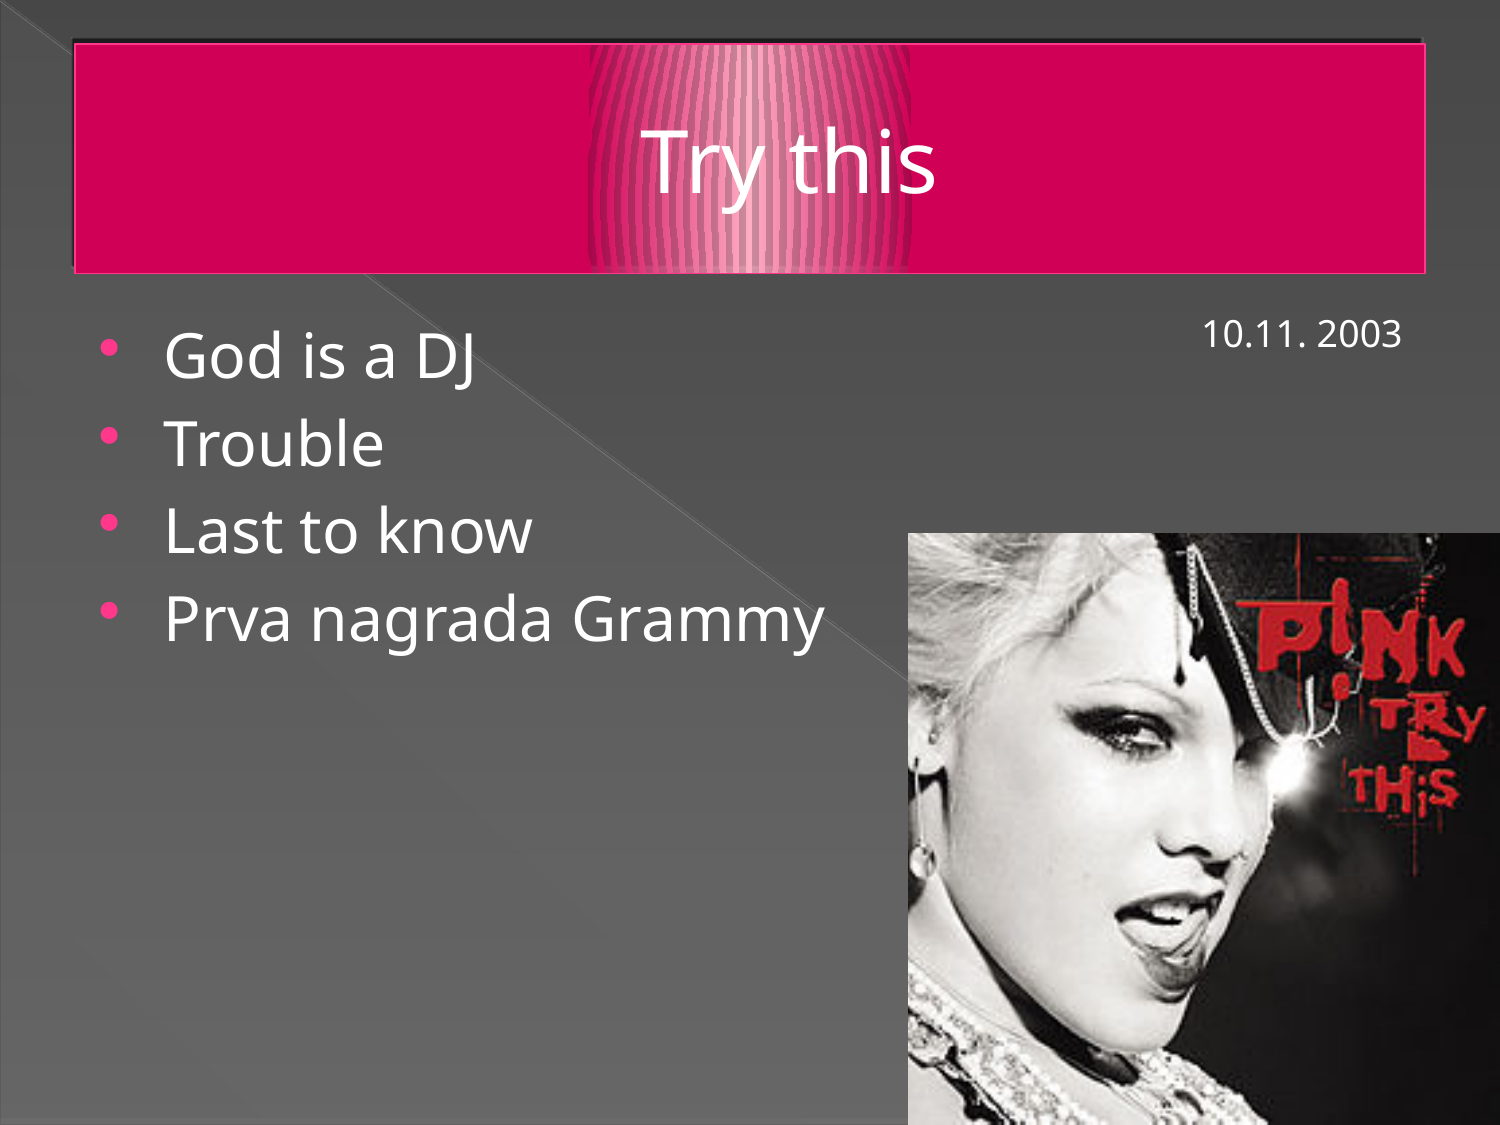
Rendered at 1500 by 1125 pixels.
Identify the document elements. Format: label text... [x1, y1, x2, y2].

title Try this [75, 43, 1425, 274]
picture [908, 533, 1500, 1125]
text_box 10.11. 2003 [1186, 302, 1418, 363]
list God is a DJ Trouble Last to know Prva nagrada Grammy [75, 308, 1425, 1059]
